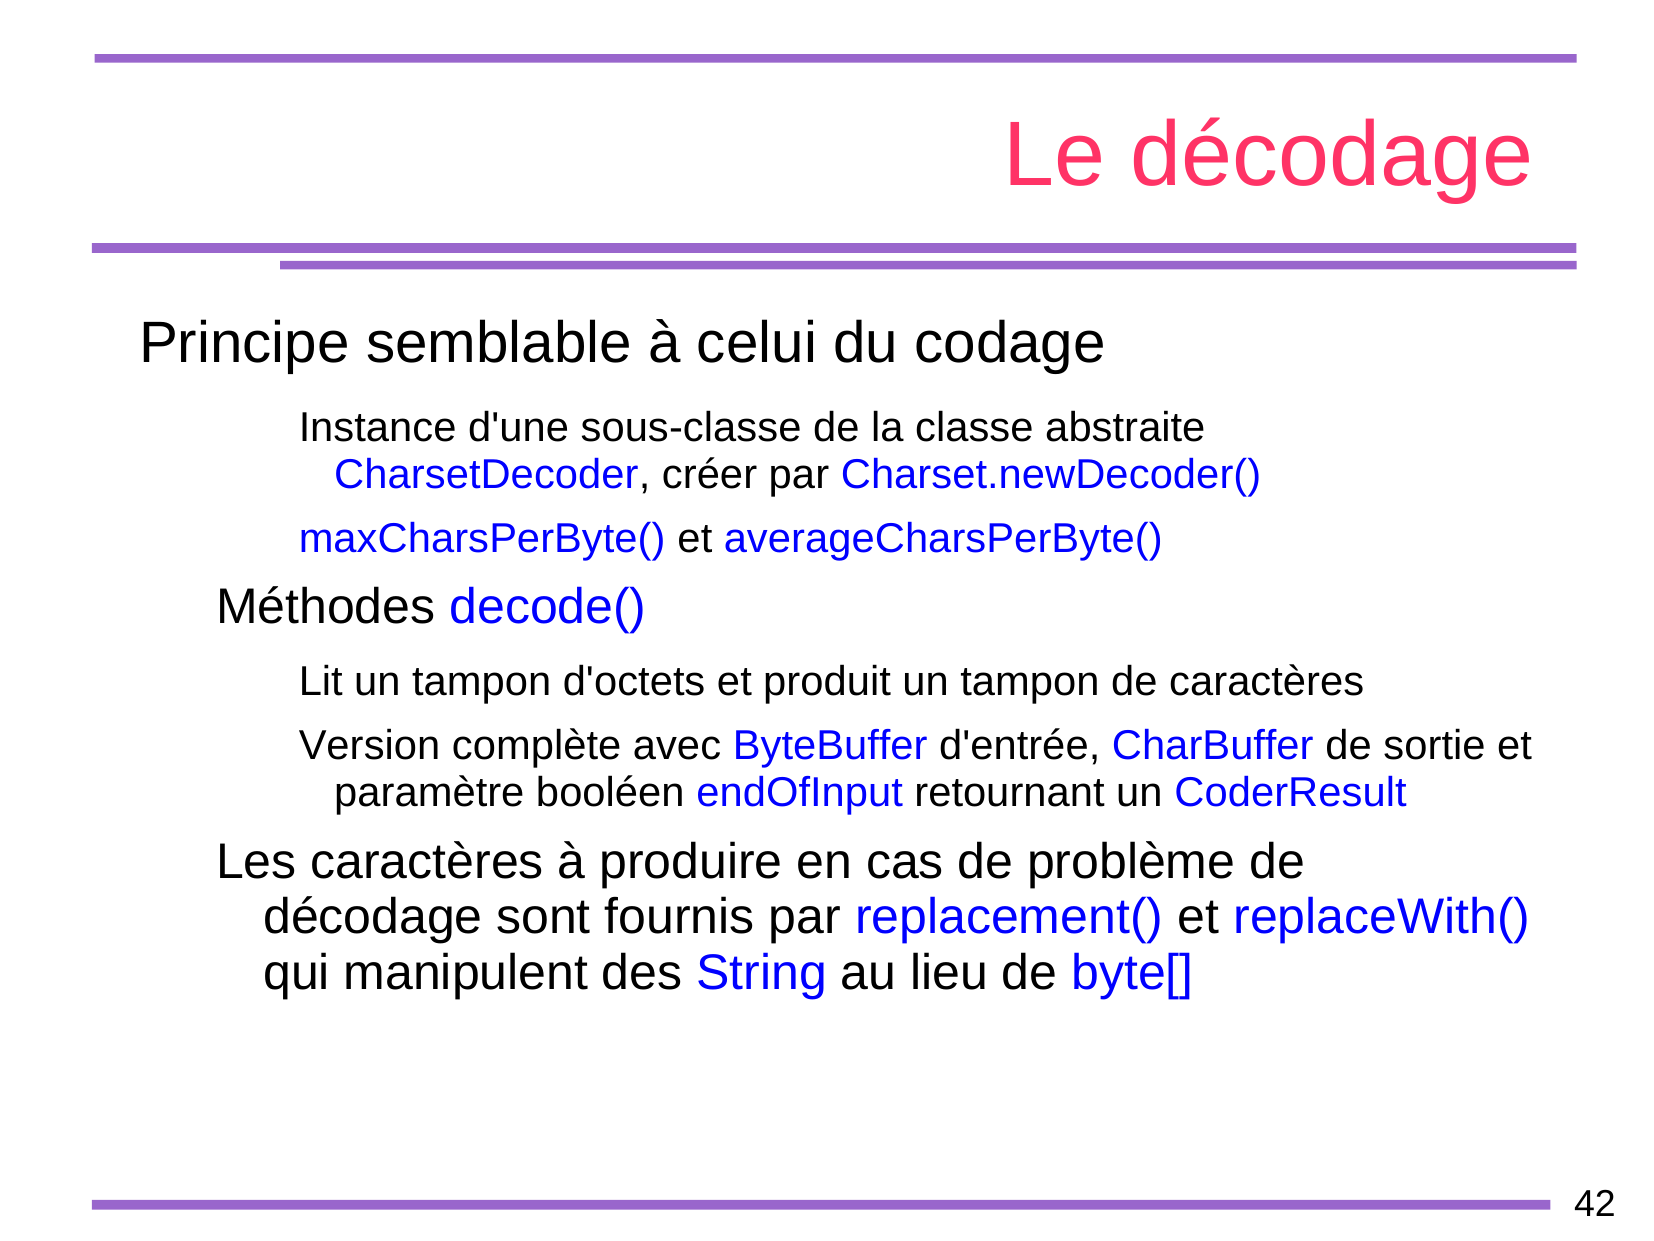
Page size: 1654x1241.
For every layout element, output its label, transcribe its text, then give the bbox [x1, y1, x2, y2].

list Principe semblable à celui du codage Instance d'une sous-classe de la classe abstraite CharsetDecoder, créer par Charset.newDecoder() maxCharsPerByte() et averageCharsPerByte() Méthodes decode() Lit un tampon d'octets et produit un tampon de caractères Version complète avec ByteBuffer d'entrée, CharBuffer de sortie et paramètre booléen endOfInput retournant un CoderResult Les caractères à produire en cas de problème de décodage sont fournis par replacement() et replaceWith() qui manipulent des String au lieu de byte[] [121, 309, 1534, 1189]
title Le décodage [121, 49, 1534, 257]
